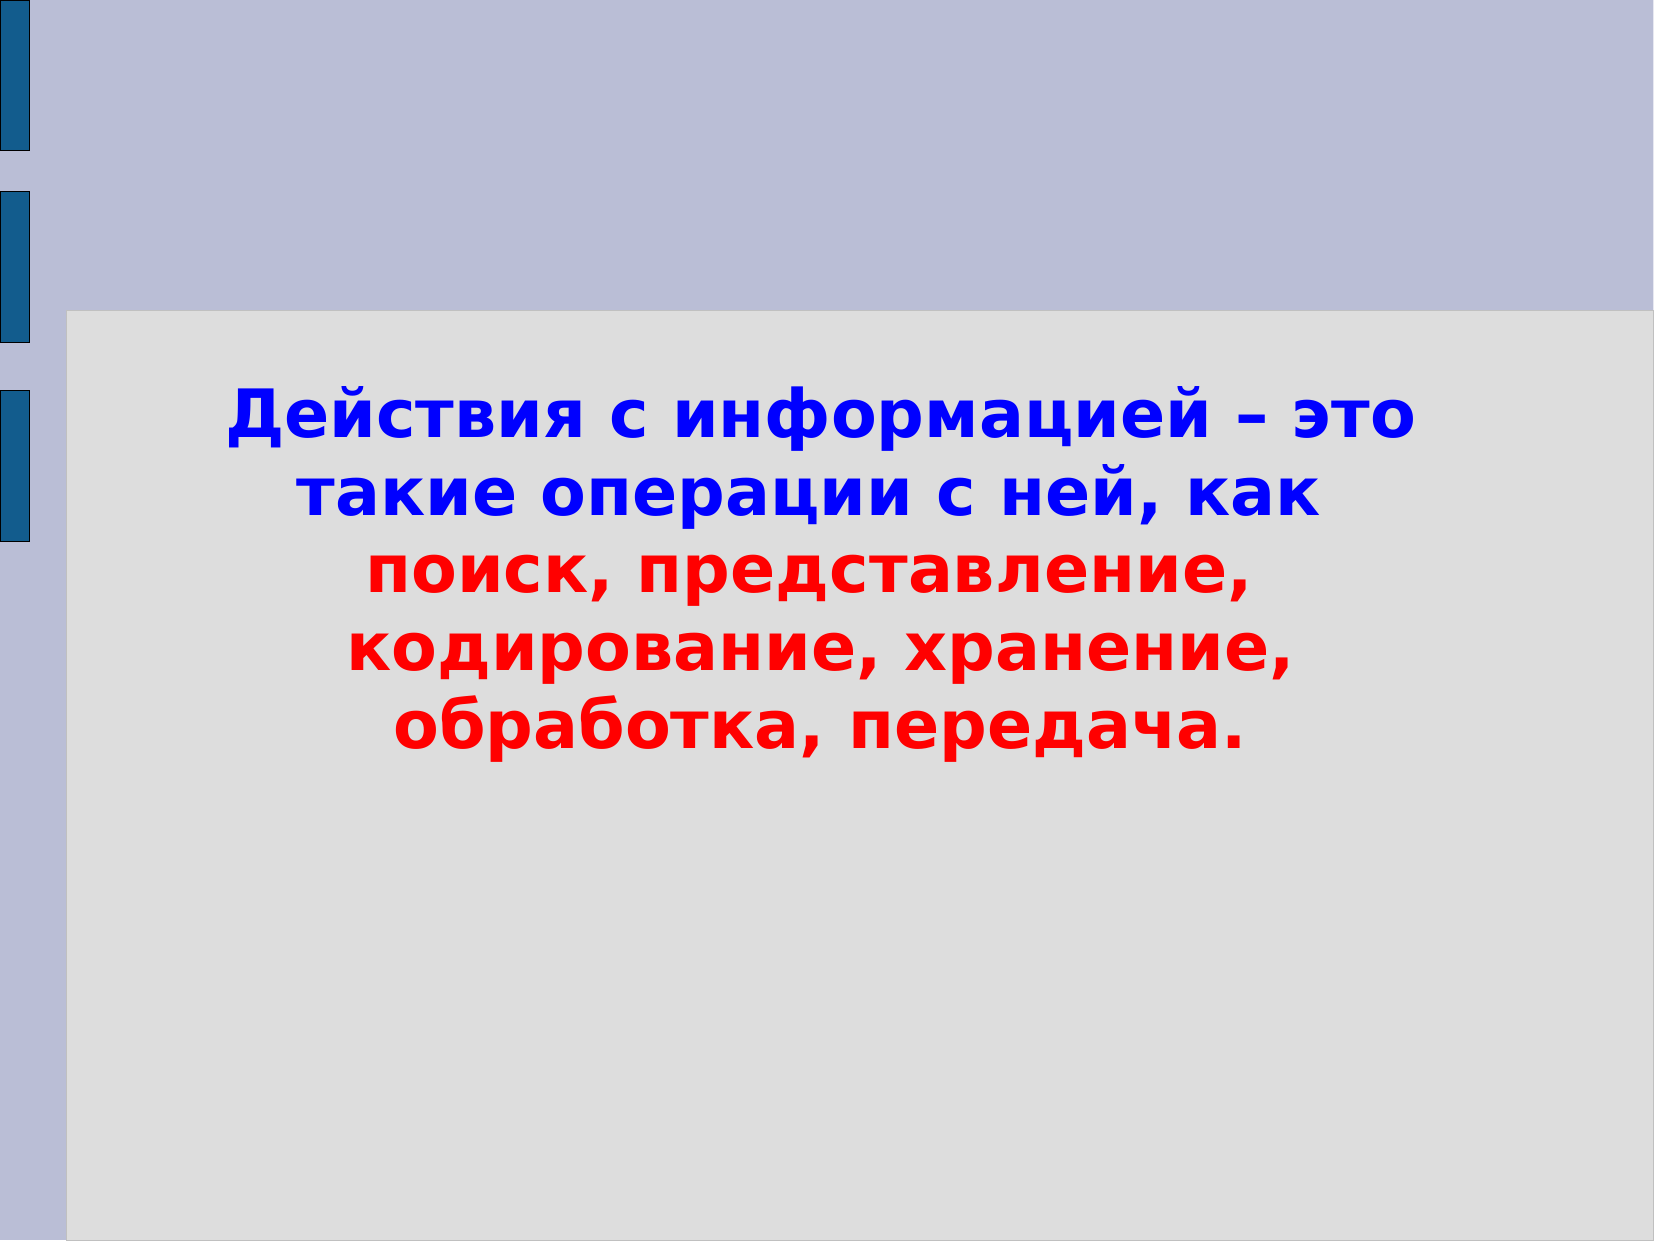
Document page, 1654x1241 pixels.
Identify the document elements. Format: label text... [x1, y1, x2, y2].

text_box Действия с информацией – это такие операции с ней, как поиск, представление, кодирование, хранение, обработка, передача. [188, 367, 1453, 772]
